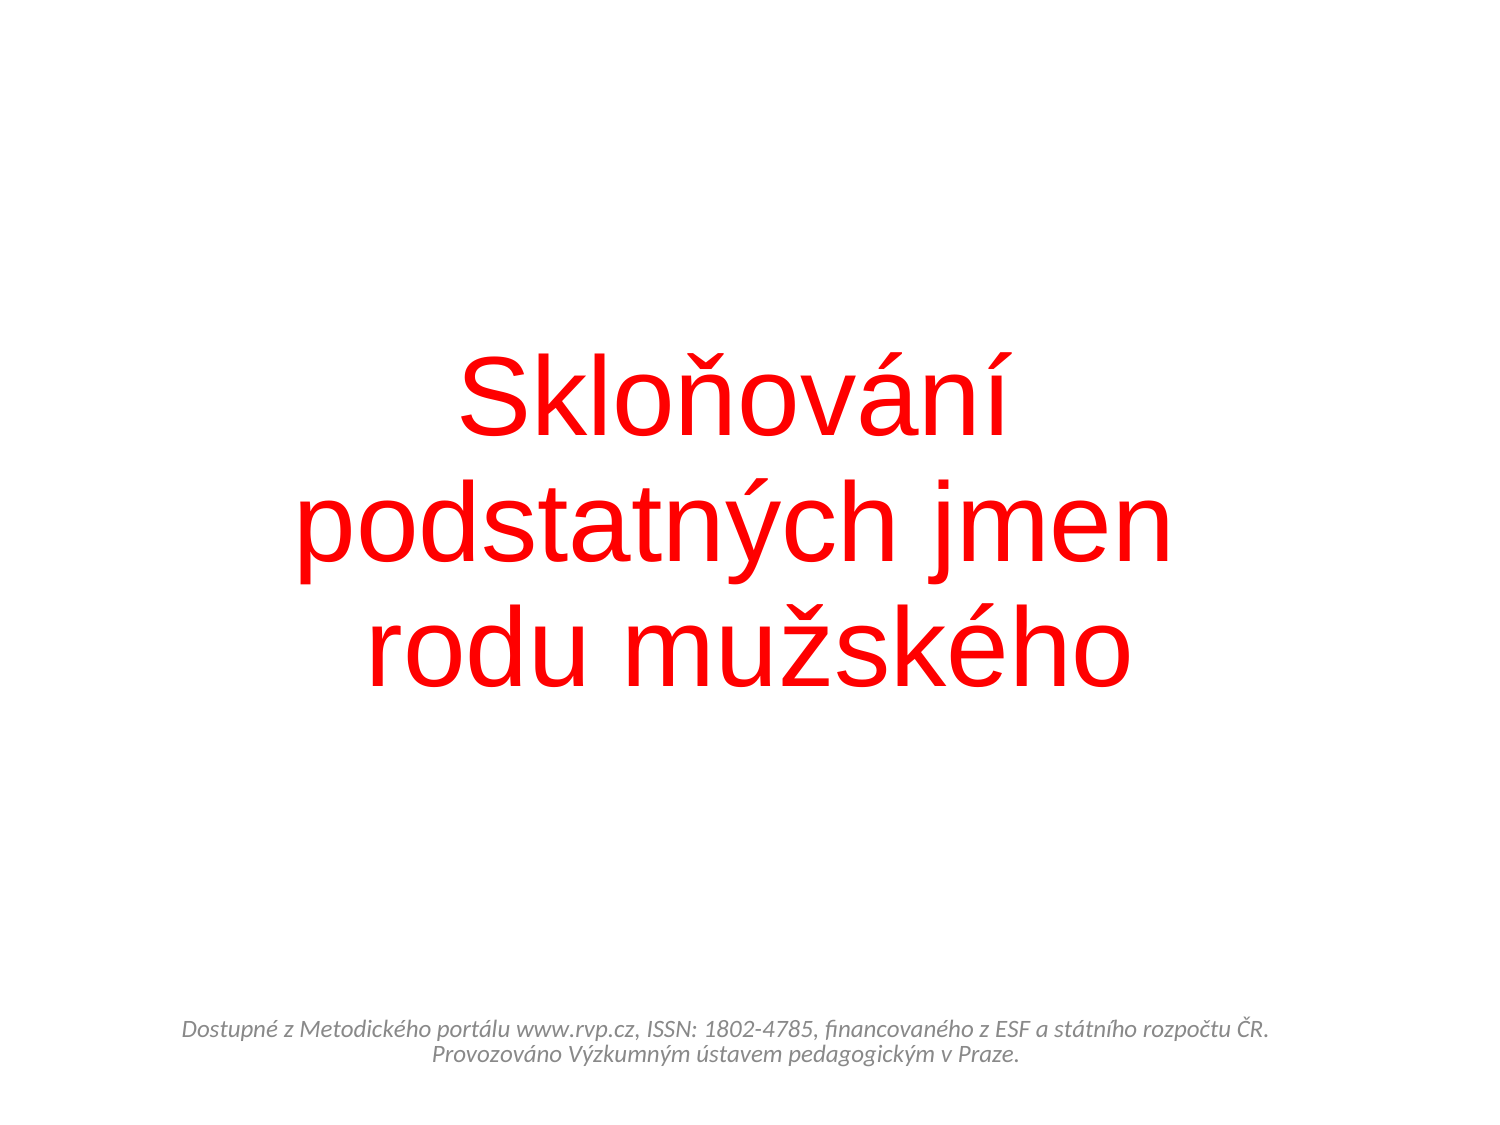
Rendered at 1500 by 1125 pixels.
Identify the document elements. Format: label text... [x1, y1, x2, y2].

title Skloňování podstatných jmen rodu mužského [112, 99, 1388, 945]
text_box Dostupné z Metodického portálu www.rvp.cz, ISSN: 1802-4785, financovaného z ESF a státního rozpočtu ČR. Provozováno Výzkumným ústavem pedagogickým v Praze. [105, 1013, 1348, 1074]
